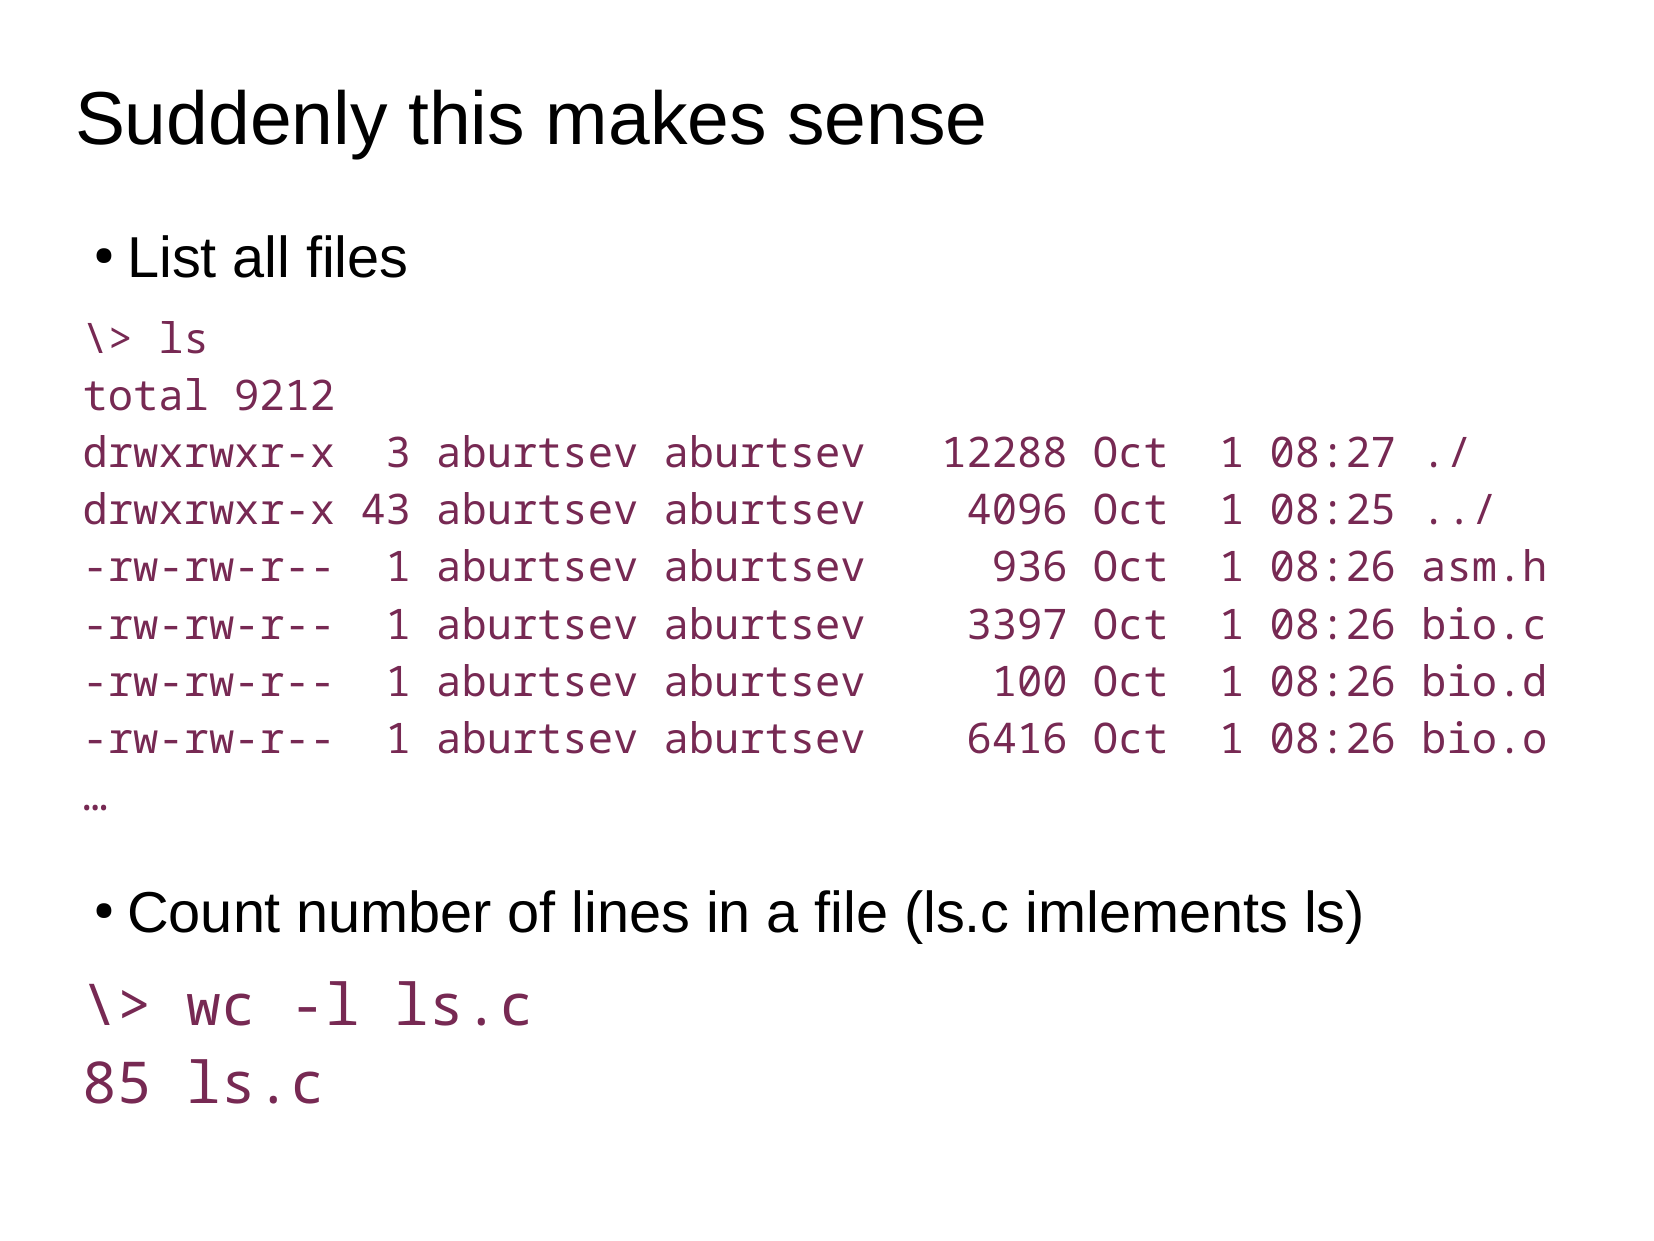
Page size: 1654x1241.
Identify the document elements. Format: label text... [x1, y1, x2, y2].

title Suddenly this makes sense [75, 49, 1613, 188]
list List all files \> ls total 9212 drwxrwxr-x 3 aburtsev aburtsev 12288 Oct 1 08:27 ./ drwxrwxr-x 43 aburtsev aburtsev 4096 Oct 1 08:25 ../ -rw-rw-r-- 1 aburtsev aburtsev 936 Oct 1 08:26 asm.h -rw-rw-r-- 1 aburtsev aburtsev 3397 Oct 1 08:26 bio.c -rw-rw-r-- 1 aburtsev aburtsev 100 Oct 1 08:26 bio.d -rw-rw-r-- 1 aburtsev aburtsev 6416 Oct 1 08:26 bio.o … Count number of lines in a file (ls.c imlements ls) \> wc -l ls.c 85 ls.c [82, 225, 1571, 1163]
